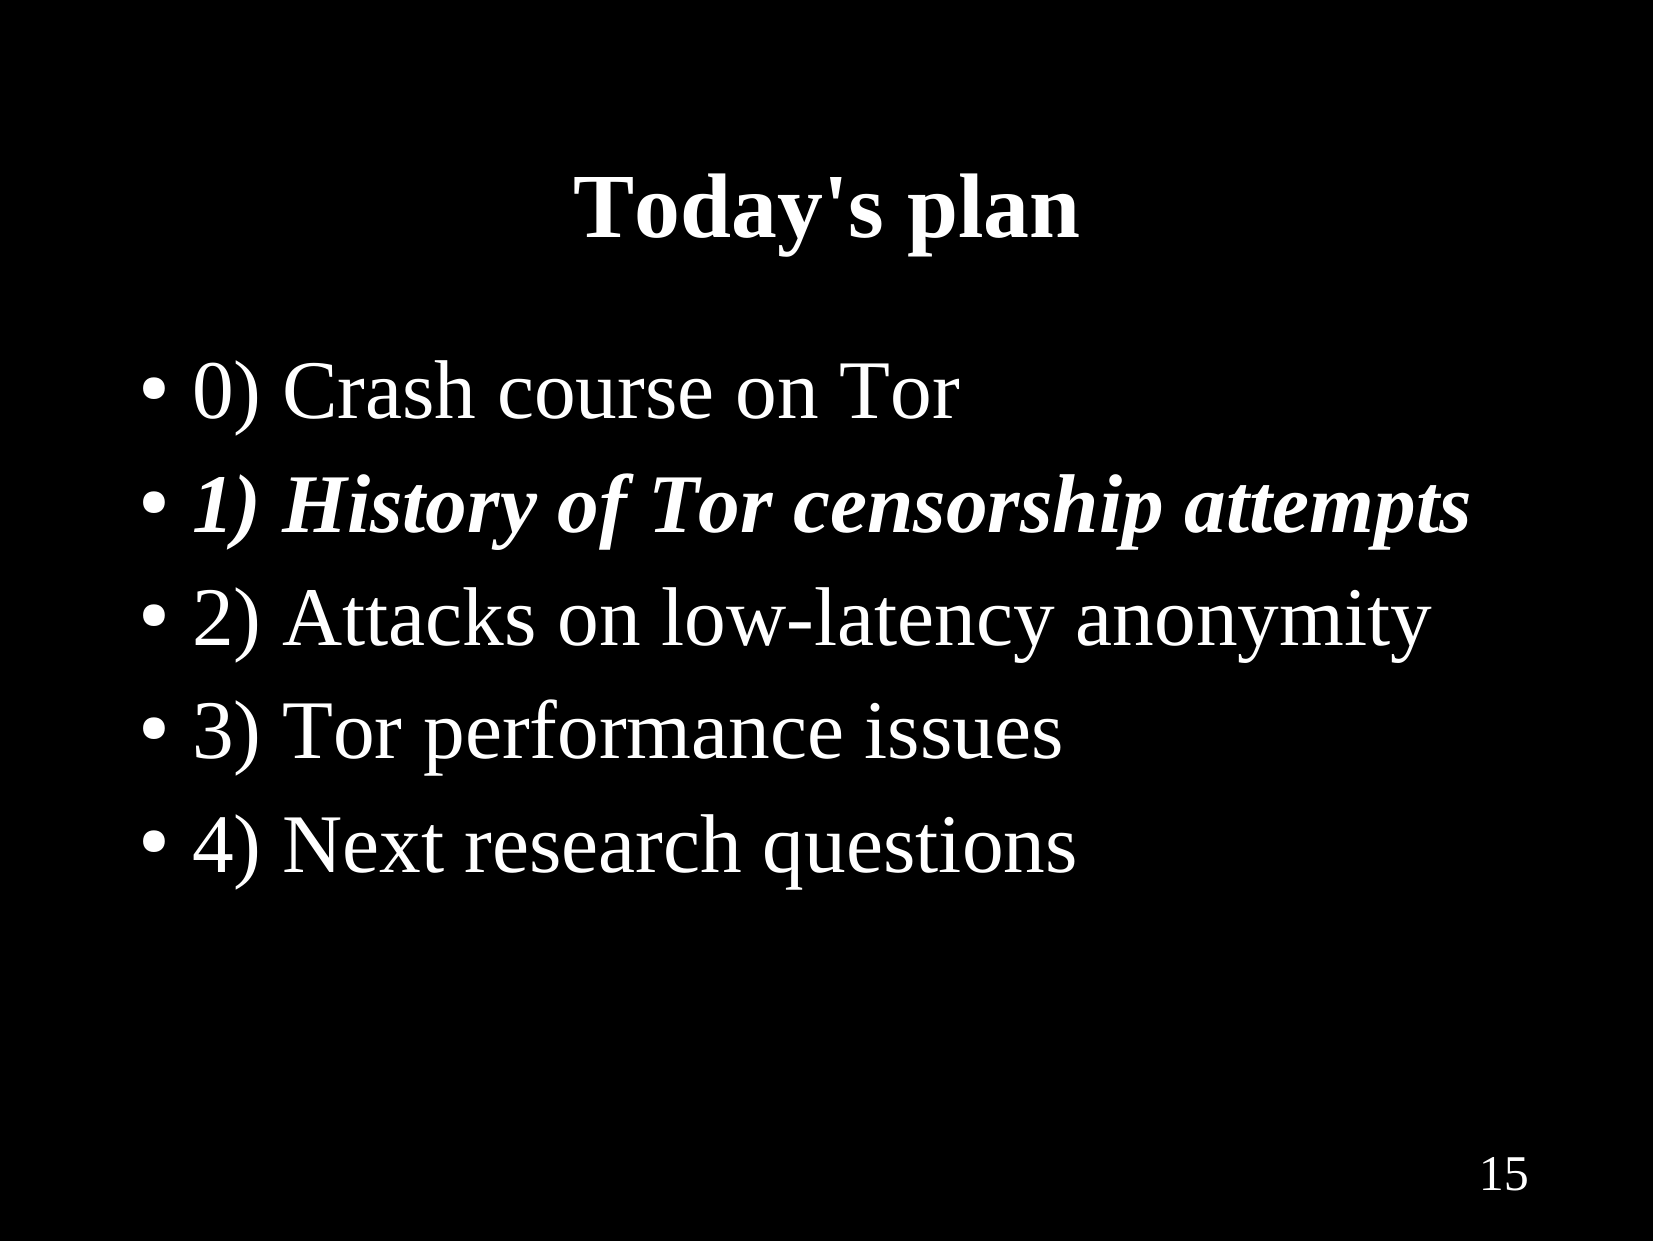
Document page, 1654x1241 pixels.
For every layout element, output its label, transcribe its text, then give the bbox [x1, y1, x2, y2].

list 0) Crash course on Tor 1) History of Tor censorship attempts 2) Attacks on low-latency anonymity 3) Tor performance issues 4) Next research questions [121, 344, 1534, 1127]
title Today's plan [121, 102, 1534, 311]
